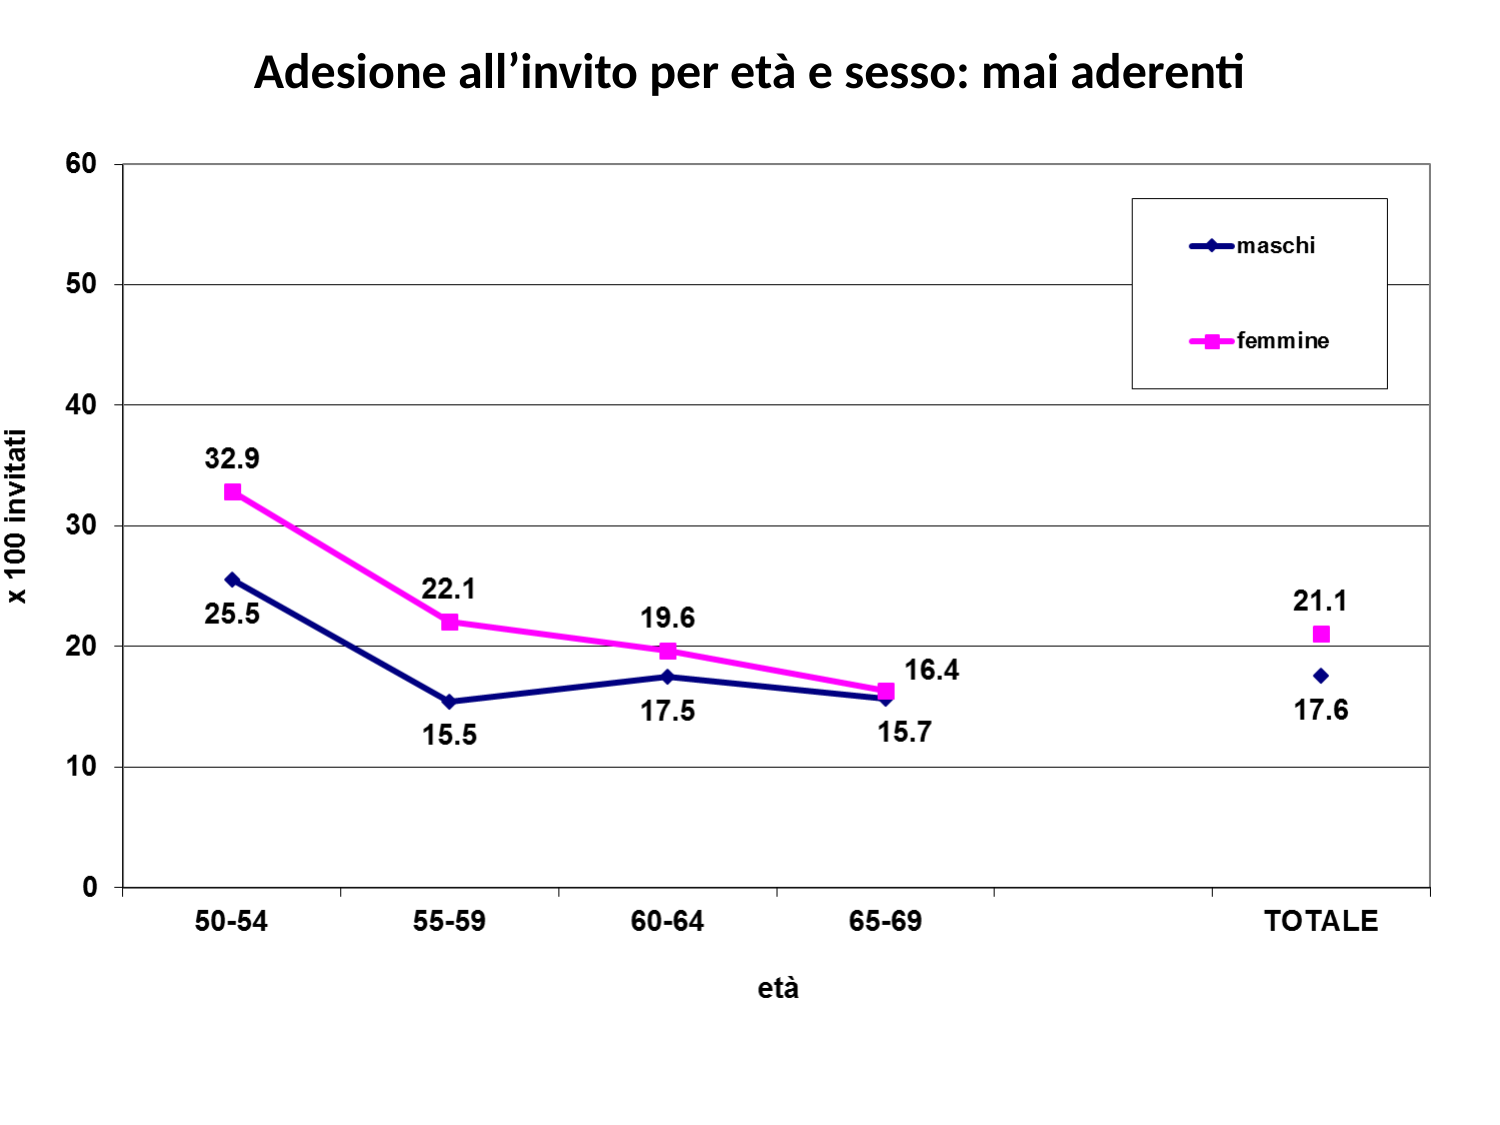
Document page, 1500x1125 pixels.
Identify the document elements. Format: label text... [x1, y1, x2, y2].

text_box Adesione all’invito per età e sesso: mai aderenti [0, 30, 1500, 100]
picture [0, 100, 1500, 1024]
